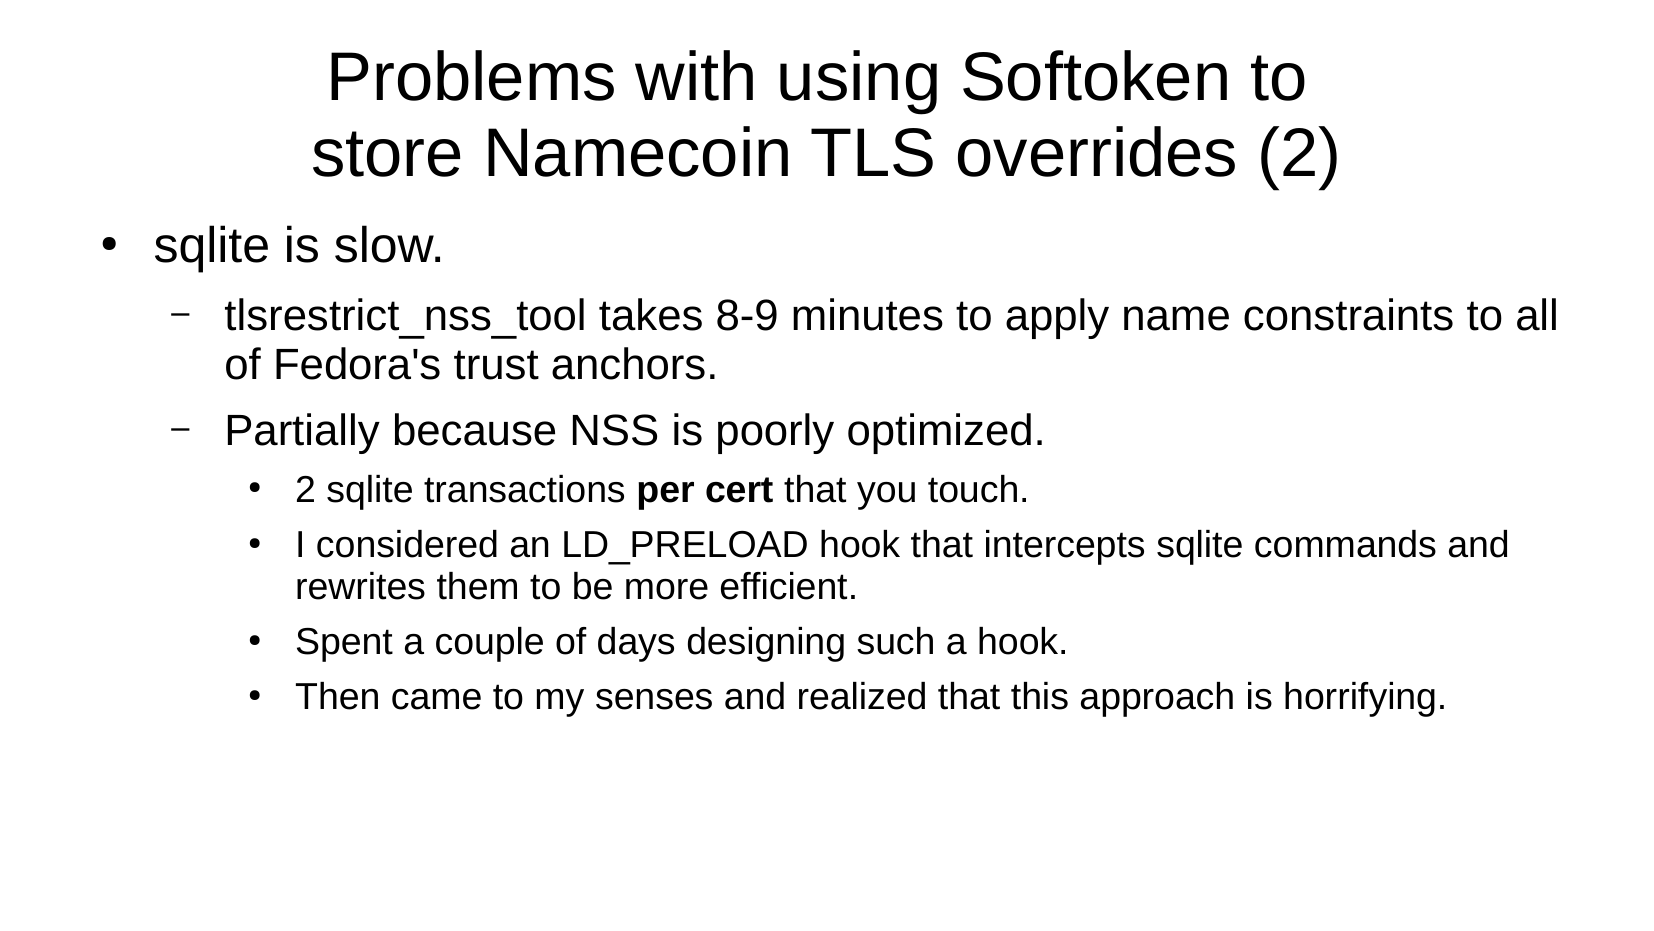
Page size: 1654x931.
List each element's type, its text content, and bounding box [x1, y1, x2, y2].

title Problems with using Softoken to store Namecoin TLS overrides (2) [82, 37, 1571, 193]
list sqlite is slow. tlsrestrict_nss_tool takes 8-9 minutes to apply name constraints to all of Fedora's trust anchors. Partially because NSS is poorly optimized. 2 sqlite transactions per cert that you touch. I considered an LD_PRELOAD hook that intercepts sqlite commands and rewrites them to be more efficient. Spent a couple of days designing such a hook. Then came to my senses and realized that this approach is horrifying. [82, 217, 1571, 757]
